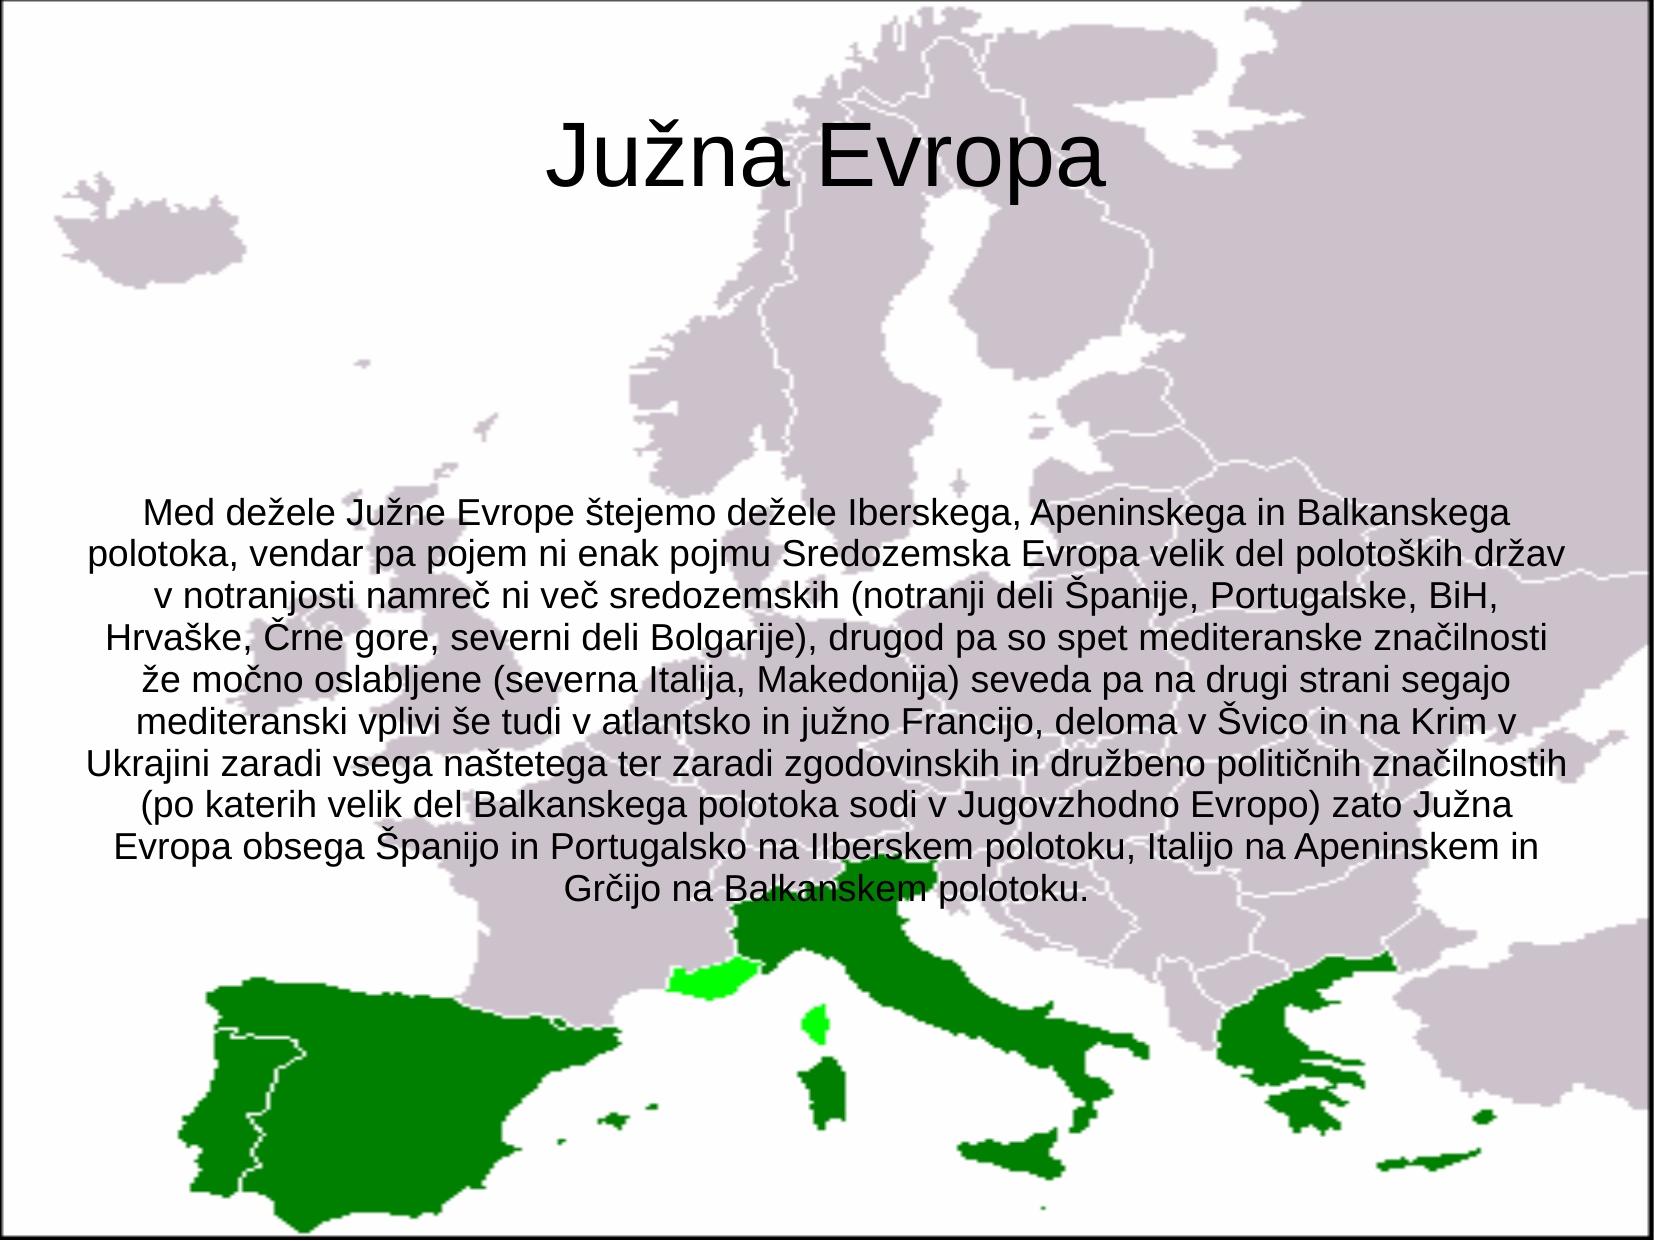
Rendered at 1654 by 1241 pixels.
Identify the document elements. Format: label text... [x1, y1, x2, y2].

subtitle Med dežele Južne Evrope štejemo dežele Iberskega, Apeninskega in Balkanskega polotoka, vendar pa pojem ni enak pojmu Sredozemska Evropa velik del polotoških držav v notranjosti namreč ni več sredozemskih (notranji deli Španije, Portugalske, BiH, Hrvaške, Črne gore, severni deli Bolgarije), drugod pa so spet mediteranske značilnosti že močno oslabljene (severna Italija, Makedonija) seveda pa na drugi strani segajo mediteranski vplivi še tudi v atlantsko in južno Francijo, deloma v Švico in na Krim v Ukrajini zaradi vsega naštetega ter zaradi zgodovinskih in družbeno političnih značilnostih (po katerih velik del Balkanskega polotoka sodi v Jugovzhodno Evropo) zato Južna Evropa obsega Španijo in Portugalsko na IIberskem polotoku, Italijo na Apeninskem in Grčijo na Balkanskem polotoku. [82, 297, 1571, 1102]
picture [0, 0, 1654, 1241]
title Južna Evropa [82, 56, 1571, 249]
